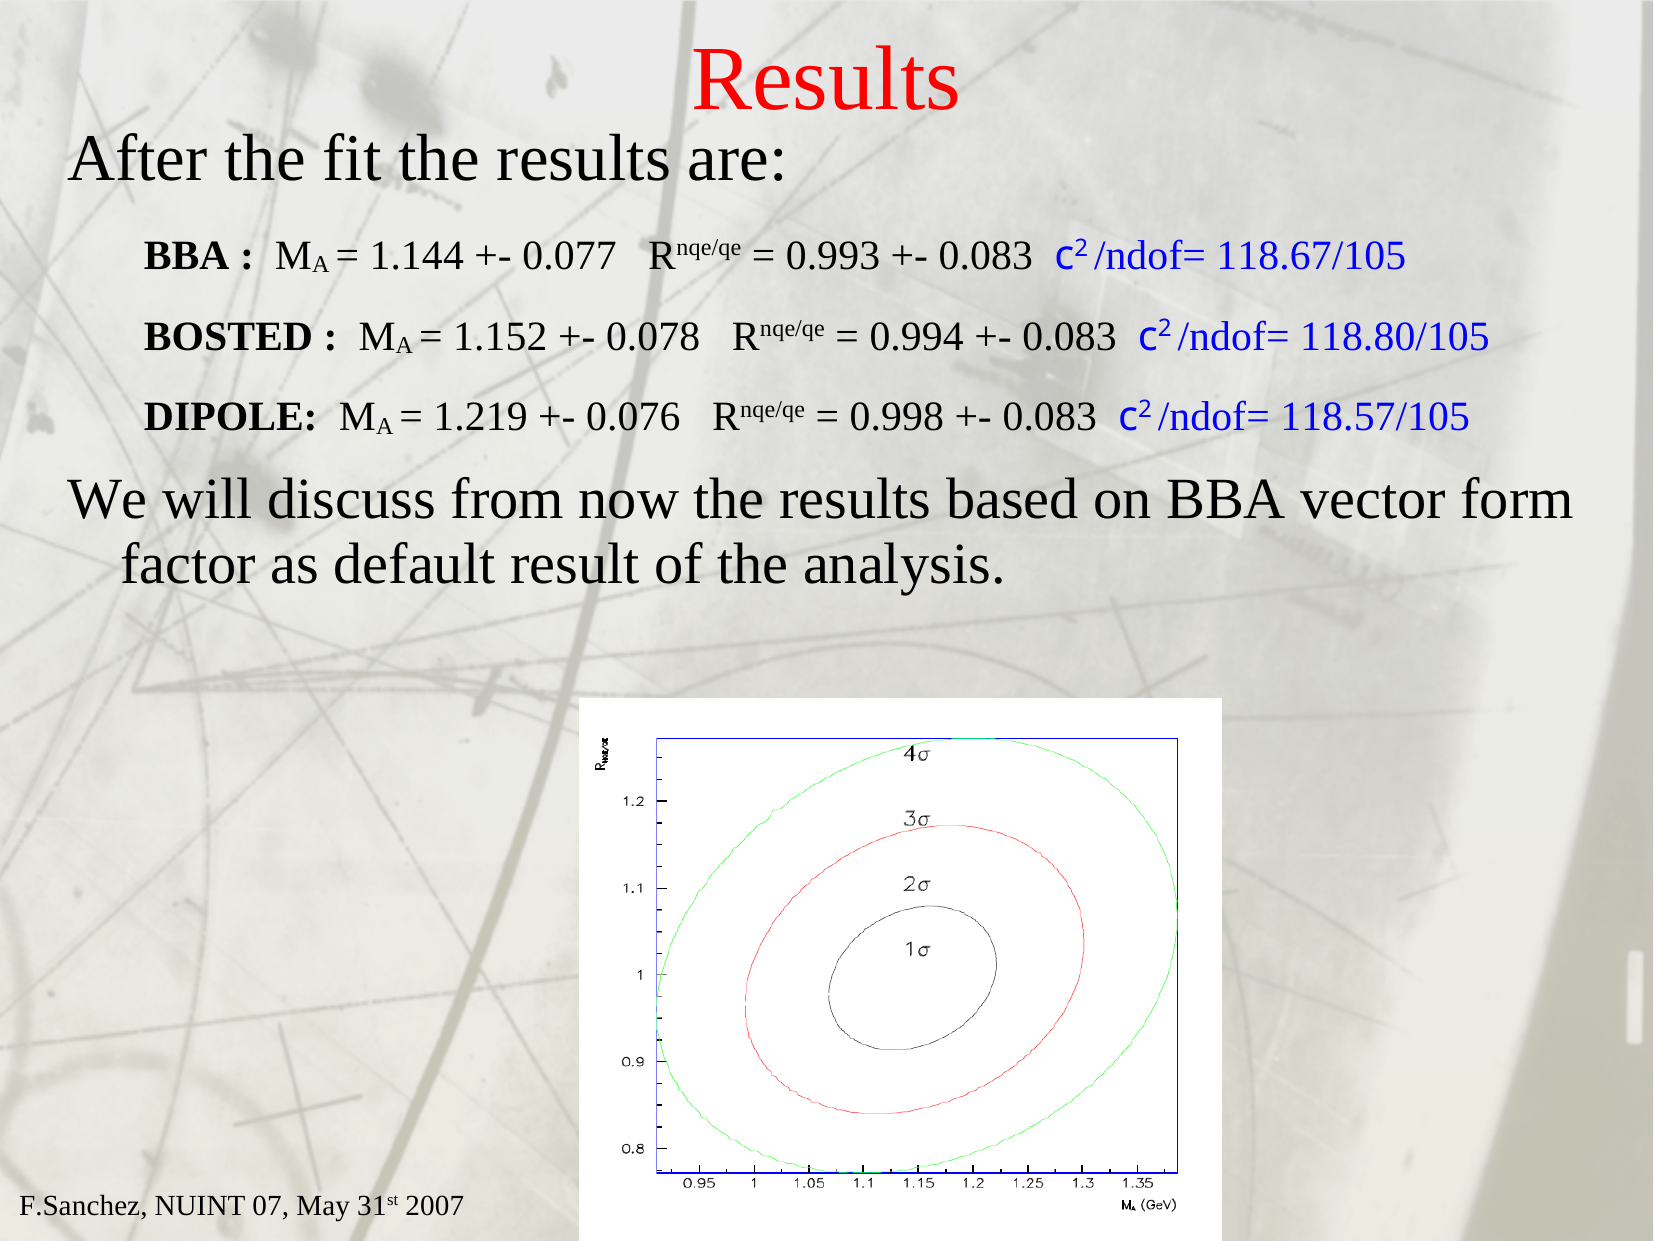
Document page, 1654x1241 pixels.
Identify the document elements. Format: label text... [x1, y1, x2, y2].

picture [0, 0, 1654, 1241]
title Results [82, 0, 1571, 121]
list After the fit the results are: BBA : MA = 1.144 +- 0.077 Rnqe/qe = 0.993 +- 0.083 c2 /ndof= 118.67/105 BOSTED : MA = 1.152 +- 0.078 Rnqe/qe = 0.994 +- 0.083 c2 /ndof= 118.80/105 DIPOLE: MA = 1.219 +- 0.076 Rnqe/qe = 0.998 +- 0.083 c2 /ndof= 118.57/105 We will discuss from now the results based on BBA vector form factor as default result of the analysis. [49, 121, 1583, 724]
